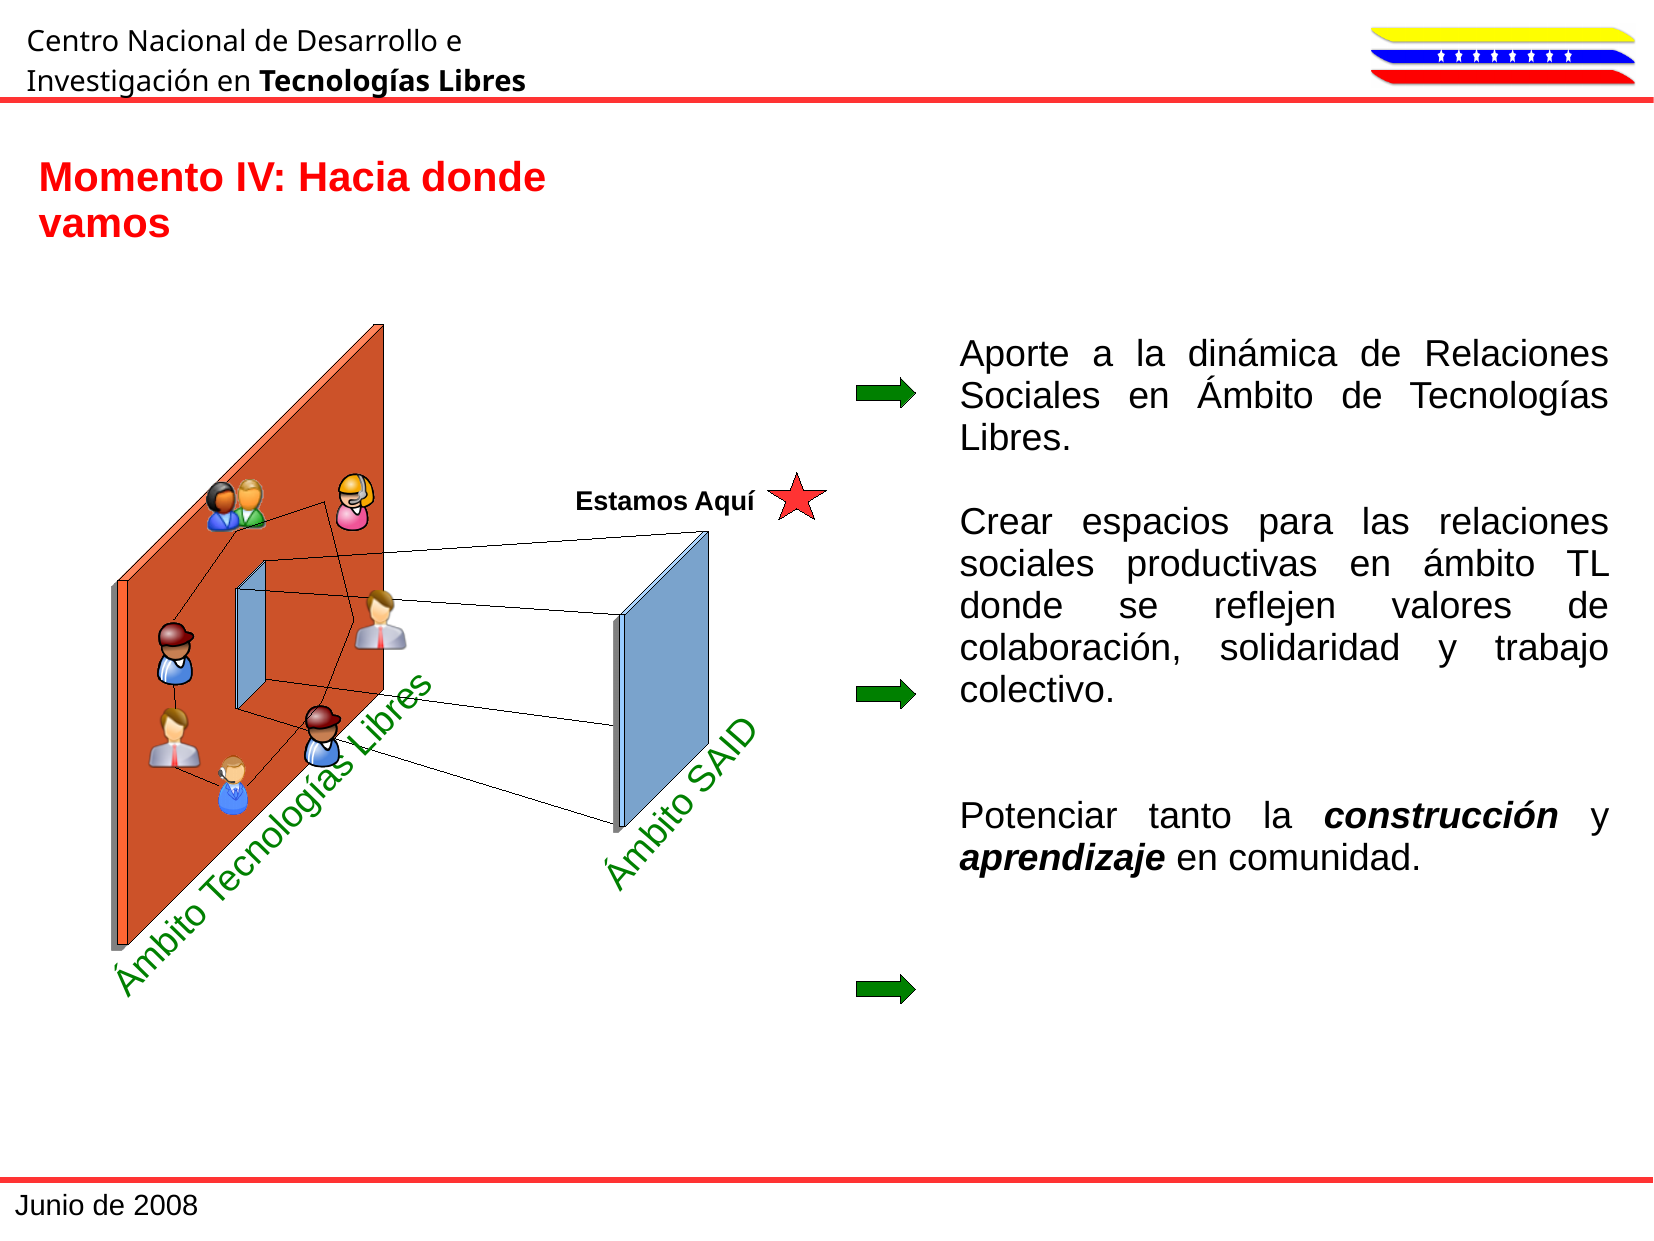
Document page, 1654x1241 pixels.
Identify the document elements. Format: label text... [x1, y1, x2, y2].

text_box [117, 324, 384, 945]
picture [218, 755, 248, 815]
text_box Momento IV: Hacia donde vamos [23, 145, 705, 224]
text_box Ámbito SAID [579, 675, 812, 927]
text_box [856, 974, 916, 1004]
text_box [856, 377, 916, 408]
text_box Aporte a la dinámica de Relaciones Sociales en Ámbito de Tecnologías Libres. Crear espacios para las relaciones sociales productivas en ámbito TL donde se reflejen valores de colaboración, solidaridad y trabajo colectivo. Potenciar tanto la construcción y aprendizaje en comunidad. [944, 324, 1625, 1182]
picture [206, 479, 266, 532]
picture [324, 472, 384, 532]
picture [141, 619, 207, 686]
text_box [856, 679, 916, 709]
text_box [794, 472, 827, 520]
picture [1370, 23, 1636, 88]
text_box Estamos Aquí [560, 478, 795, 539]
picture [288, 702, 354, 768]
picture [147, 708, 205, 768]
text_box Ámbito Tecnologías Libres [88, 600, 515, 1034]
picture [353, 590, 411, 650]
text_box [619, 531, 709, 827]
